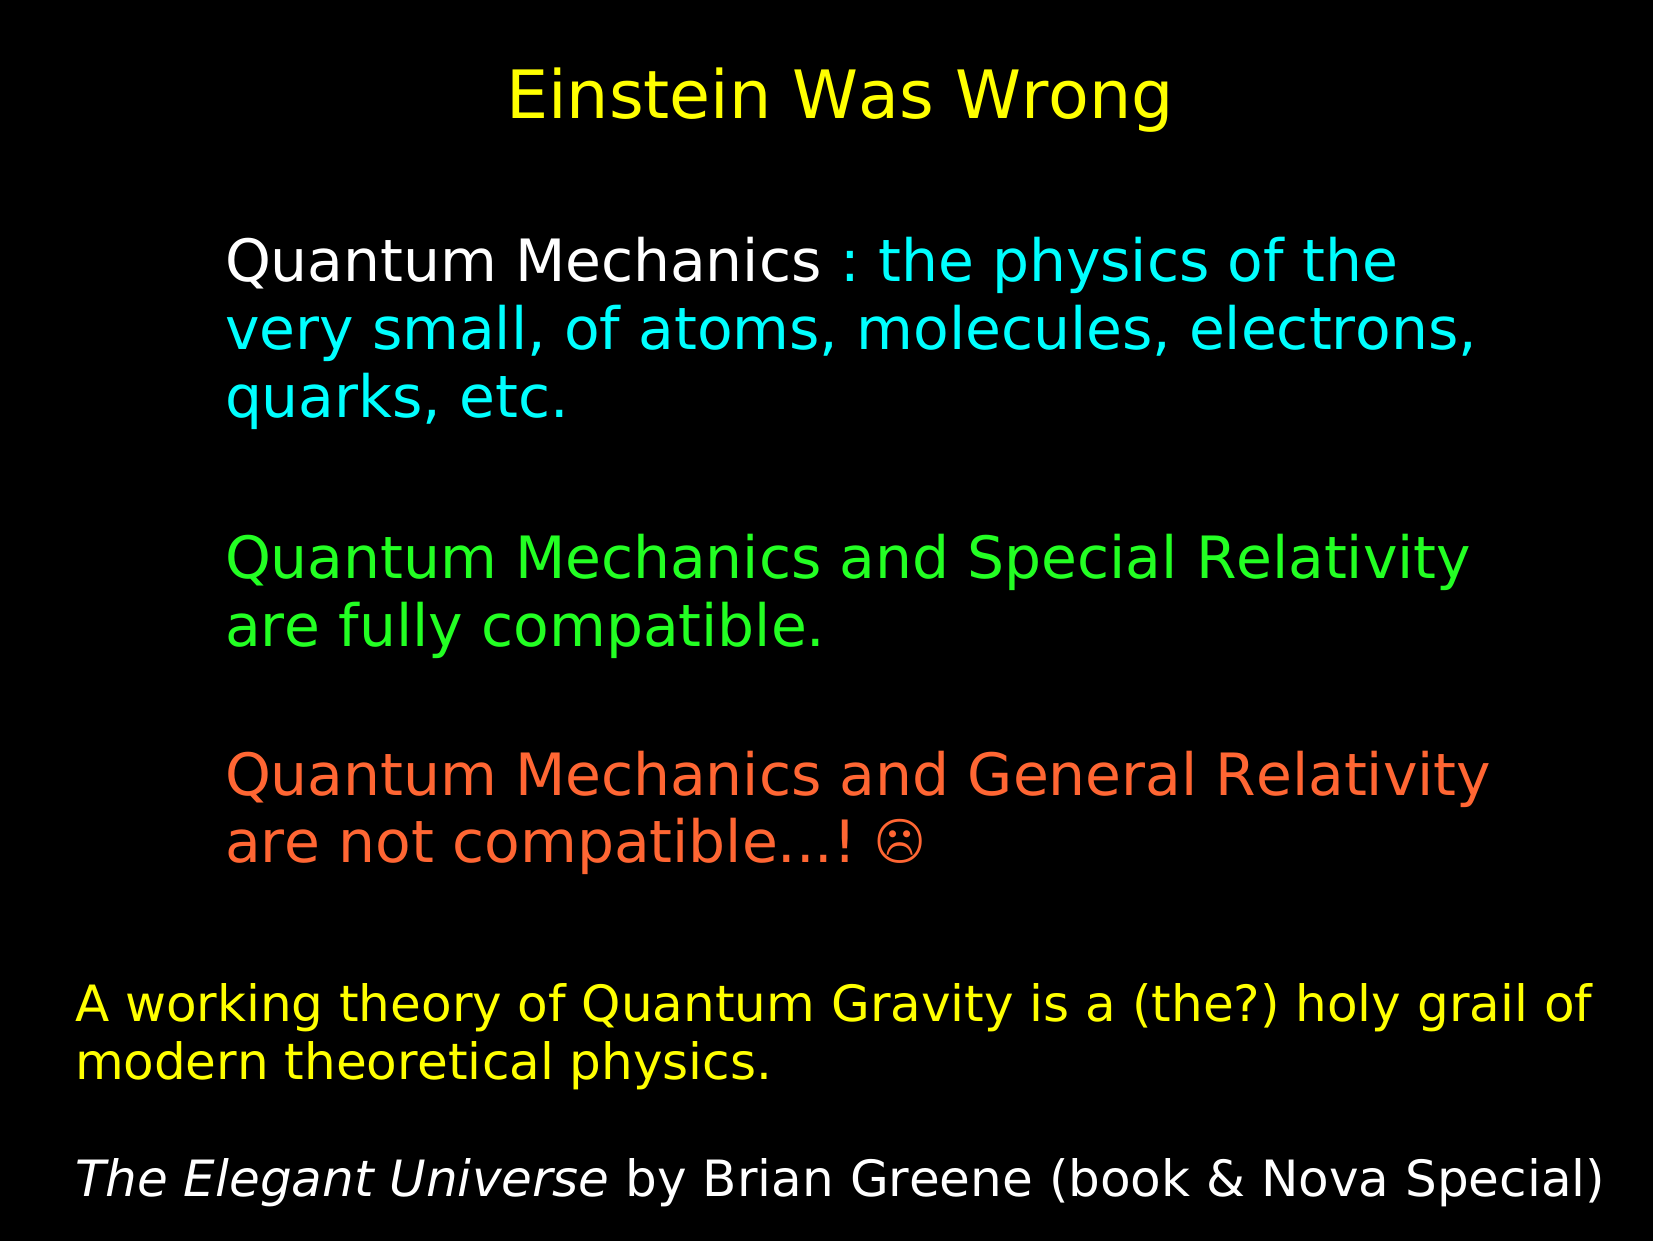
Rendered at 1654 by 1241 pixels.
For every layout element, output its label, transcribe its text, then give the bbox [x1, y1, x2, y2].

text_box Quantum Mechanics : the physics of the very small, of atoms, molecules, electrons, quarks, etc. [225, 227, 1501, 432]
text_box Einstein Was Wrong [506, 56, 1176, 135]
text_box Quantum Mechanics and General Relativity are not compatible...!  [225, 741, 1501, 882]
text_box Quantum Mechanics and Special Relativity are fully compatible. [225, 525, 1501, 661]
text_box A working theory of Quantum Gravity is a (the?) holy grail of modern theoretical physics. The Elegant Universe by Brian Greene (book & Nova Special) [75, 975, 1613, 1208]
